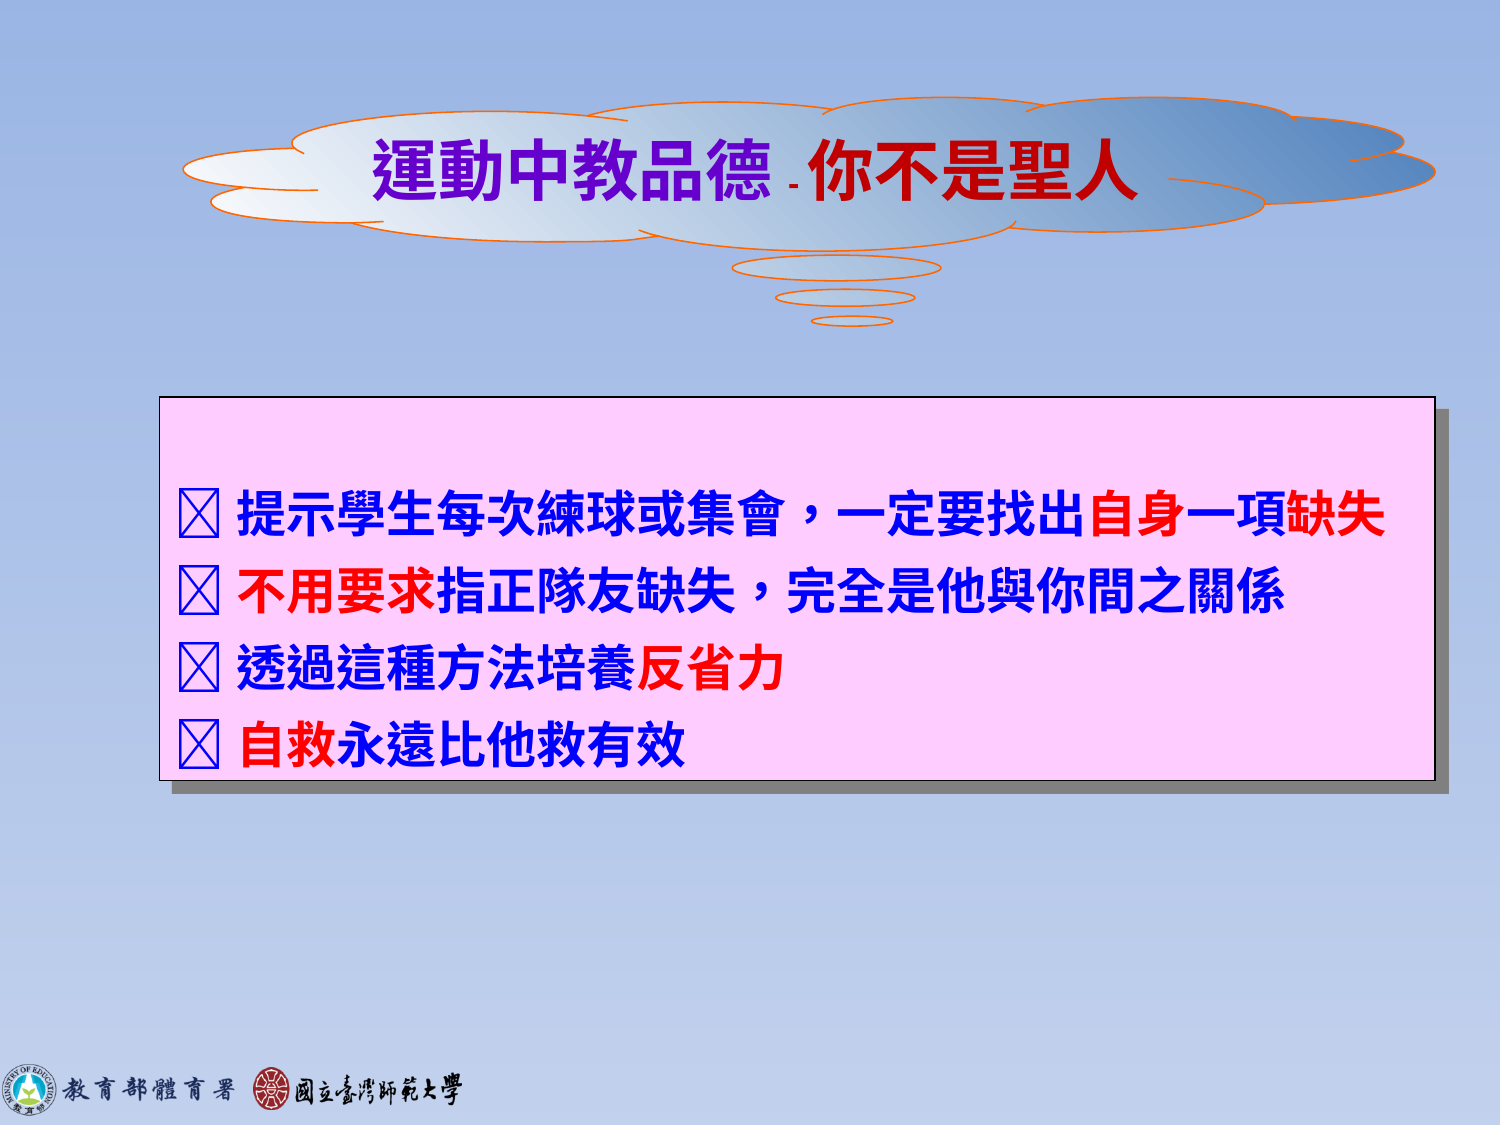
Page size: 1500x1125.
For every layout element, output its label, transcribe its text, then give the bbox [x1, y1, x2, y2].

text_box 提示學生每次練球或集會，一定要找出自身一項缺失 不用要求指正隊友缺失，完全是他與你間之關係 透過這種方法培養反省力 自救永遠比他救有效 [159, 397, 1435, 781]
text_box 運動中教品德-你不是聖人 [732, 255, 941, 281]
text_box 運動中教品德-你不是聖人 [811, 316, 893, 327]
text_box 運動中教品德-你不是聖人 [775, 289, 915, 307]
text_box 運動中教品德-你不是聖人 [183, 97, 1436, 252]
